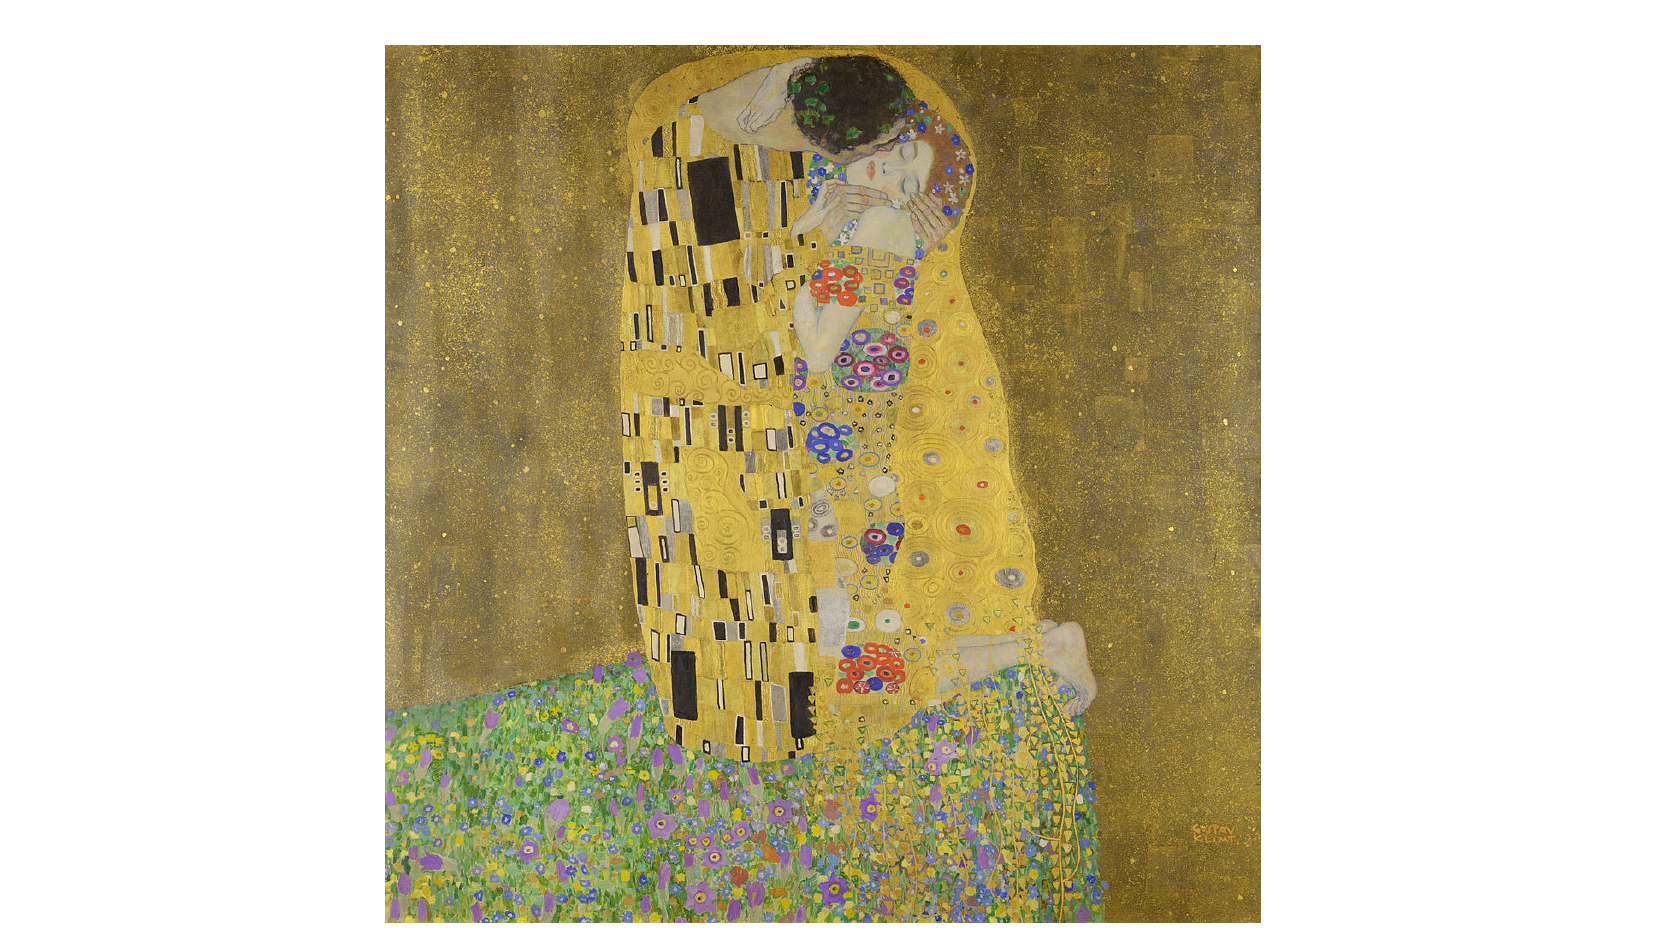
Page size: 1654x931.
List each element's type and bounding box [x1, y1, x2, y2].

picture [385, 45, 1261, 923]
